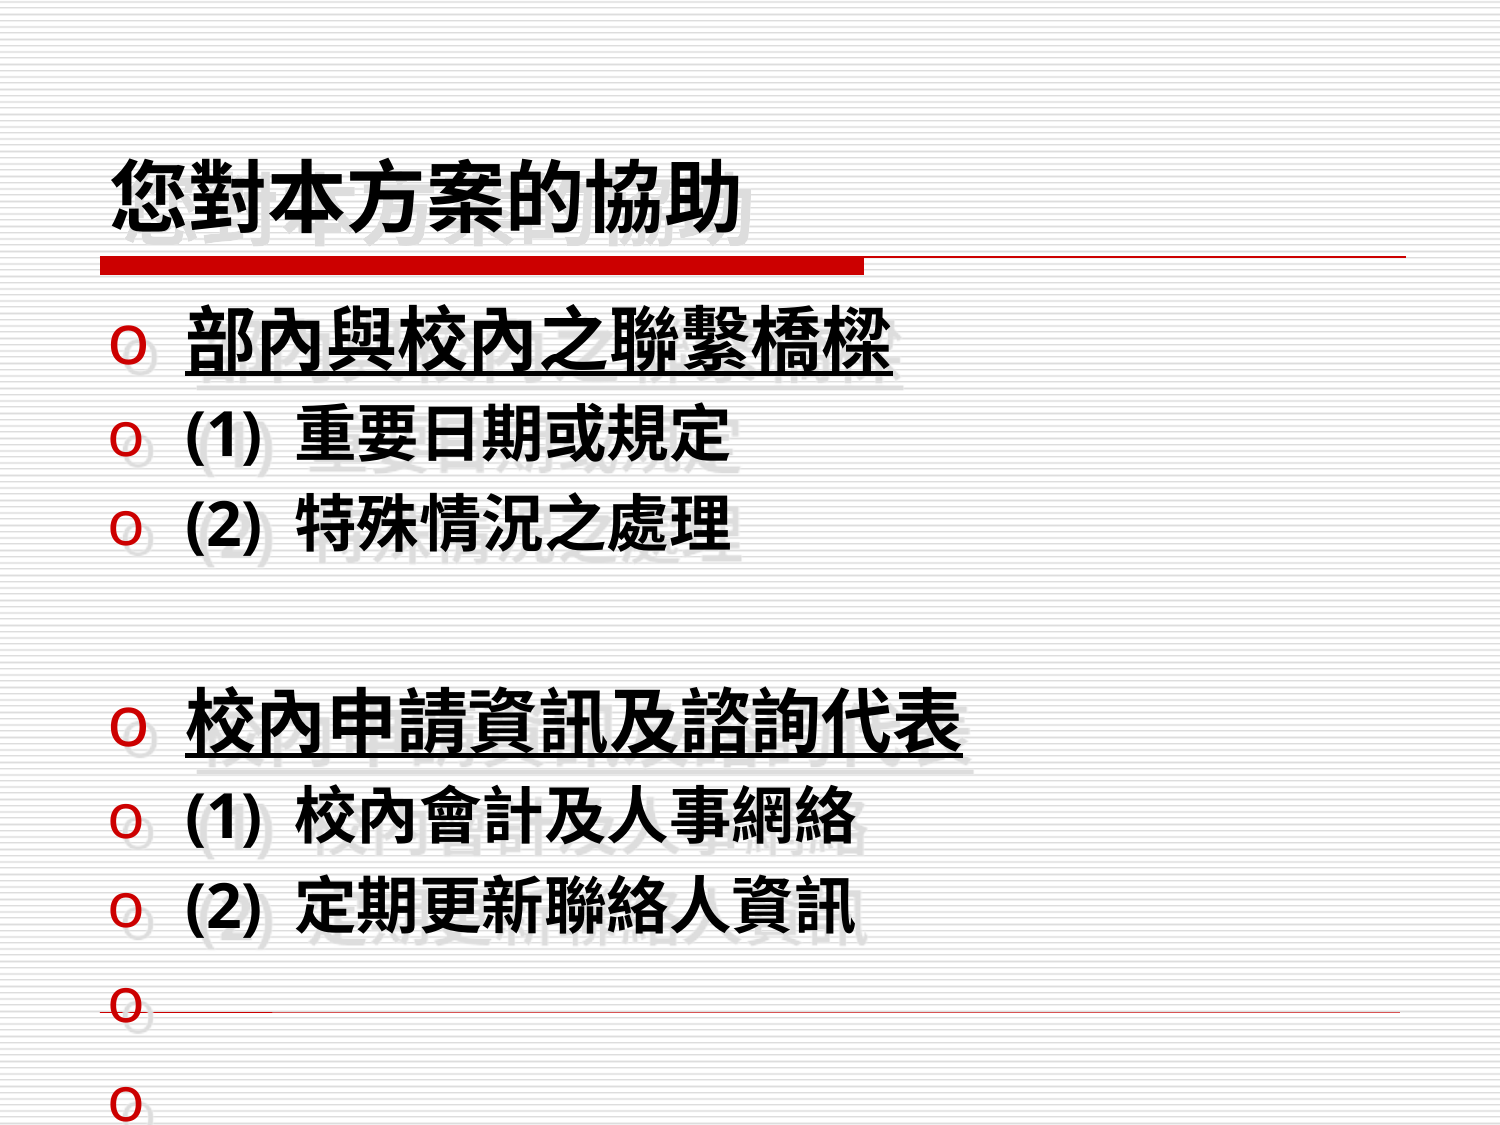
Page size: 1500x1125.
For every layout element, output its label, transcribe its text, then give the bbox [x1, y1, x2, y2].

title 您對本方案的協助 [94, 50, 1407, 250]
list 部內與校內之聯繫橋樑 (1) 重要日期或規定 (2) 特殊情況之處理 校內申請資訊及諮詢代表 (1) 校內會計及人事網絡 (2) 定期更新聯絡人資訊 [92, 287, 1406, 988]
